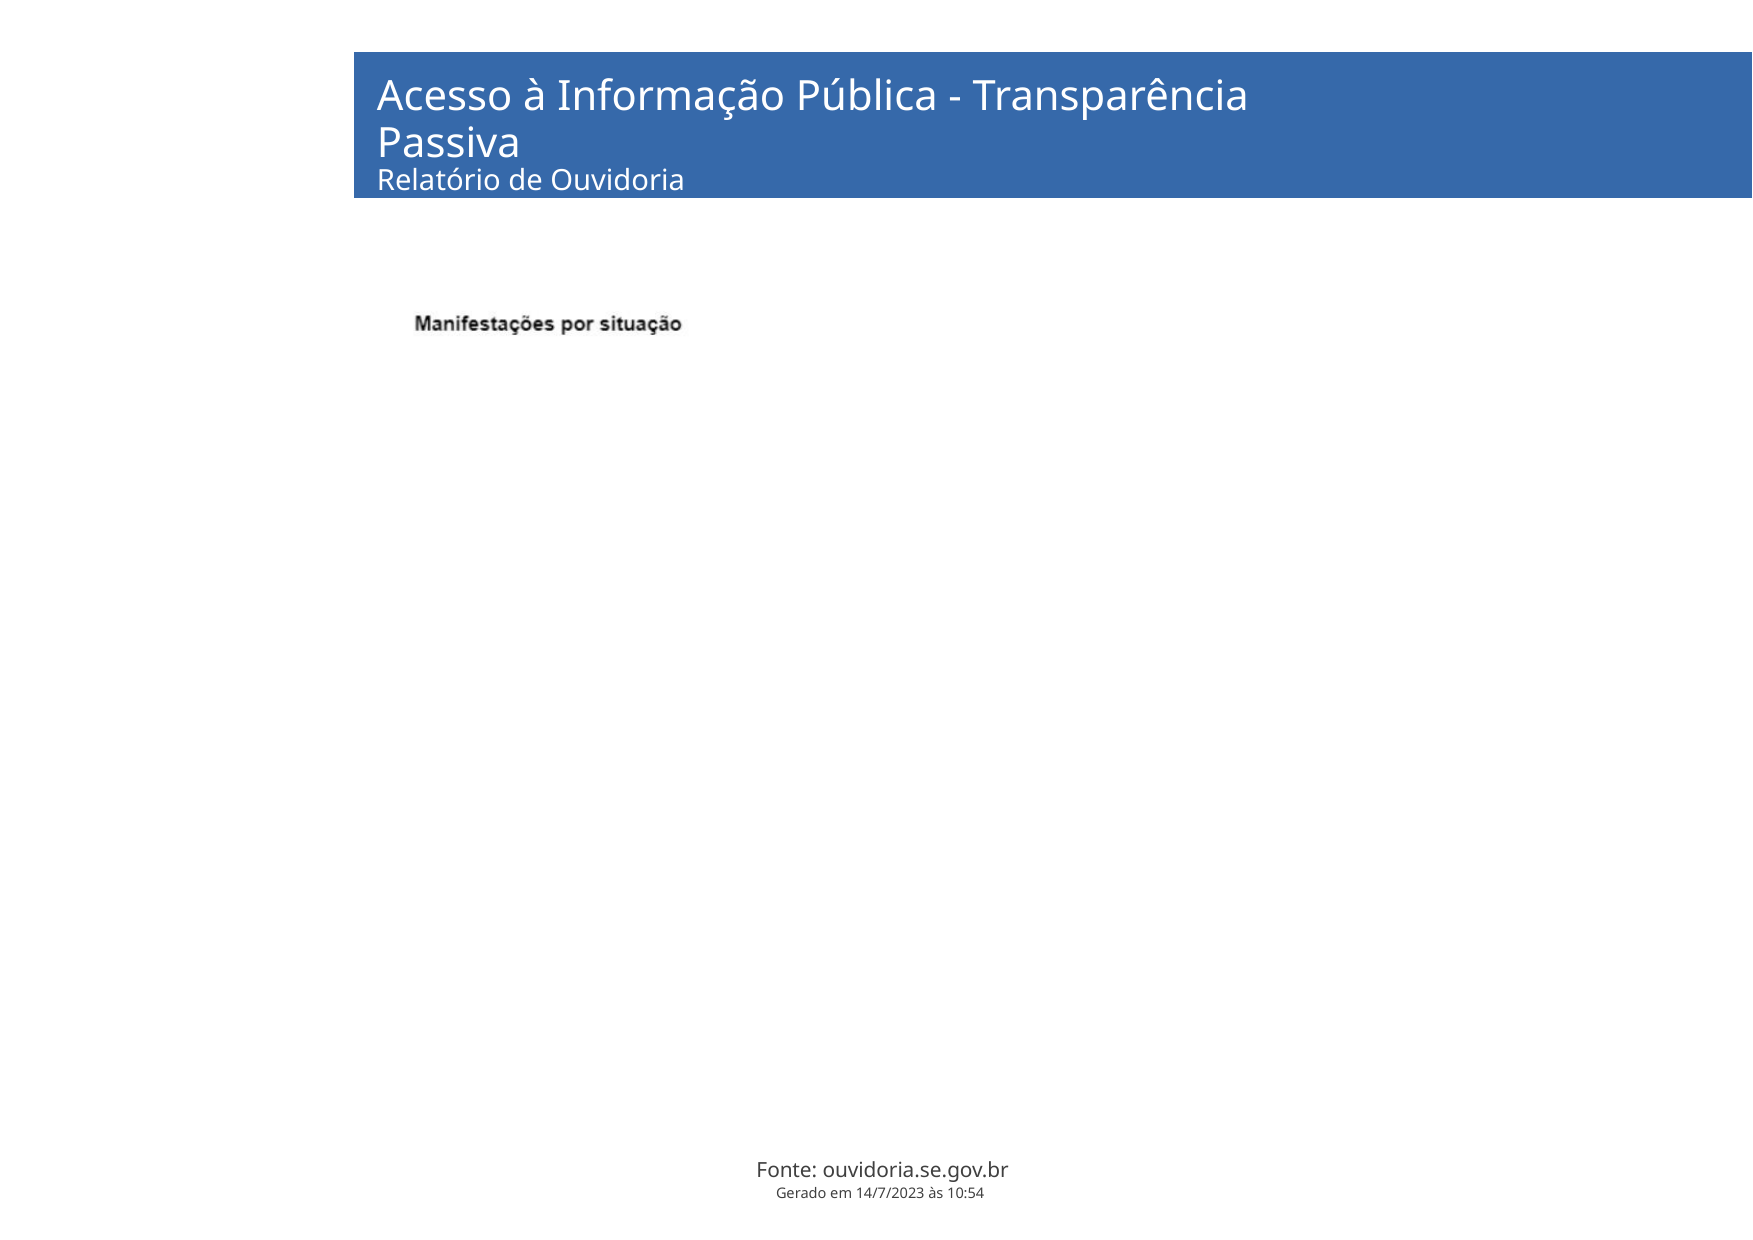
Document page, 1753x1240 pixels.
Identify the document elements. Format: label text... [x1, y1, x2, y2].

text_box [155, 211, 1599, 1028]
text_box [354, 52, 1752, 198]
text_box Fonte: ouvidoria.se.gov.br Gerado em 14/7/2023 às 10:54 [756, 1158, 1023, 1202]
text_box Acesso à Informação Pública - Transparência Passiva Relatório de Ouvidoria EMSETUR - Março a Março de 2023 [376, 72, 1403, 228]
